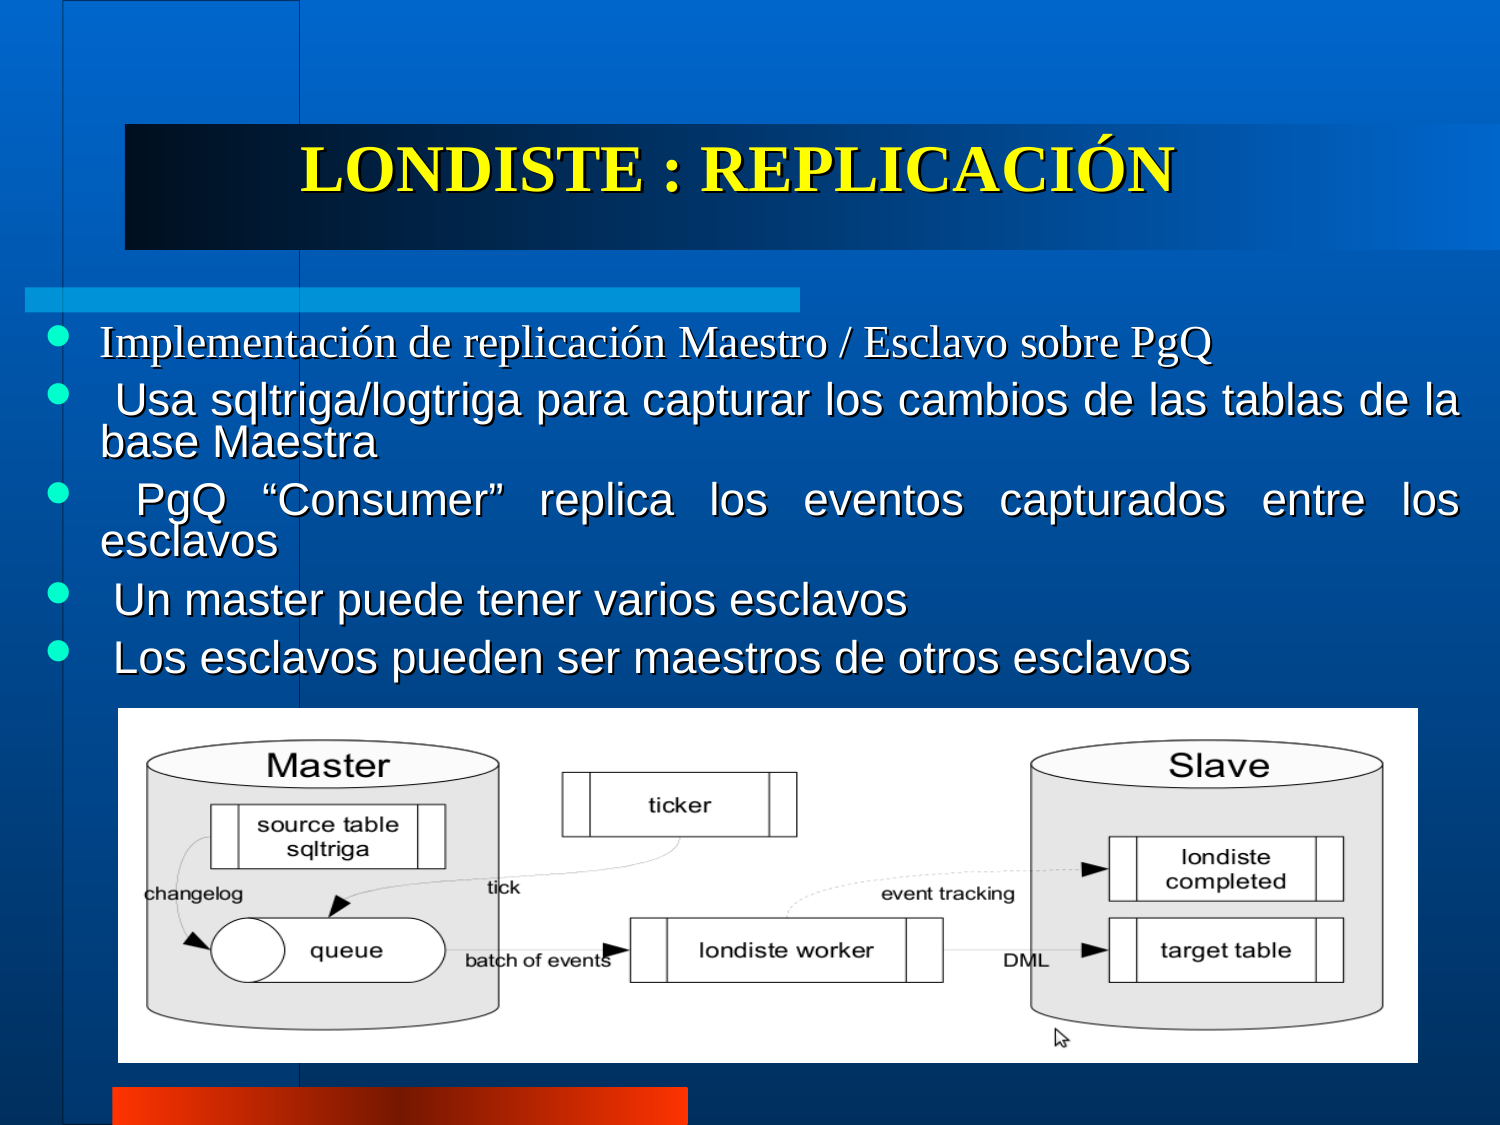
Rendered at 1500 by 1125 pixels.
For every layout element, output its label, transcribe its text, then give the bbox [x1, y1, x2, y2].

list Implementación de replicación Maestro / Esclavo sobre PgQ Usa sqltriga/logtriga para capturar los cambios de las tablas de la base Maestra PgQ “Consumer” replica los eventos capturados entre los esclavos Un master puede tener varios esclavos Los esclavos pueden ser maestros de otros esclavos [29, 317, 1477, 699]
title LONDISTE : REPLICACIÓN [29, 78, 1447, 266]
picture [118, 708, 1418, 1063]
